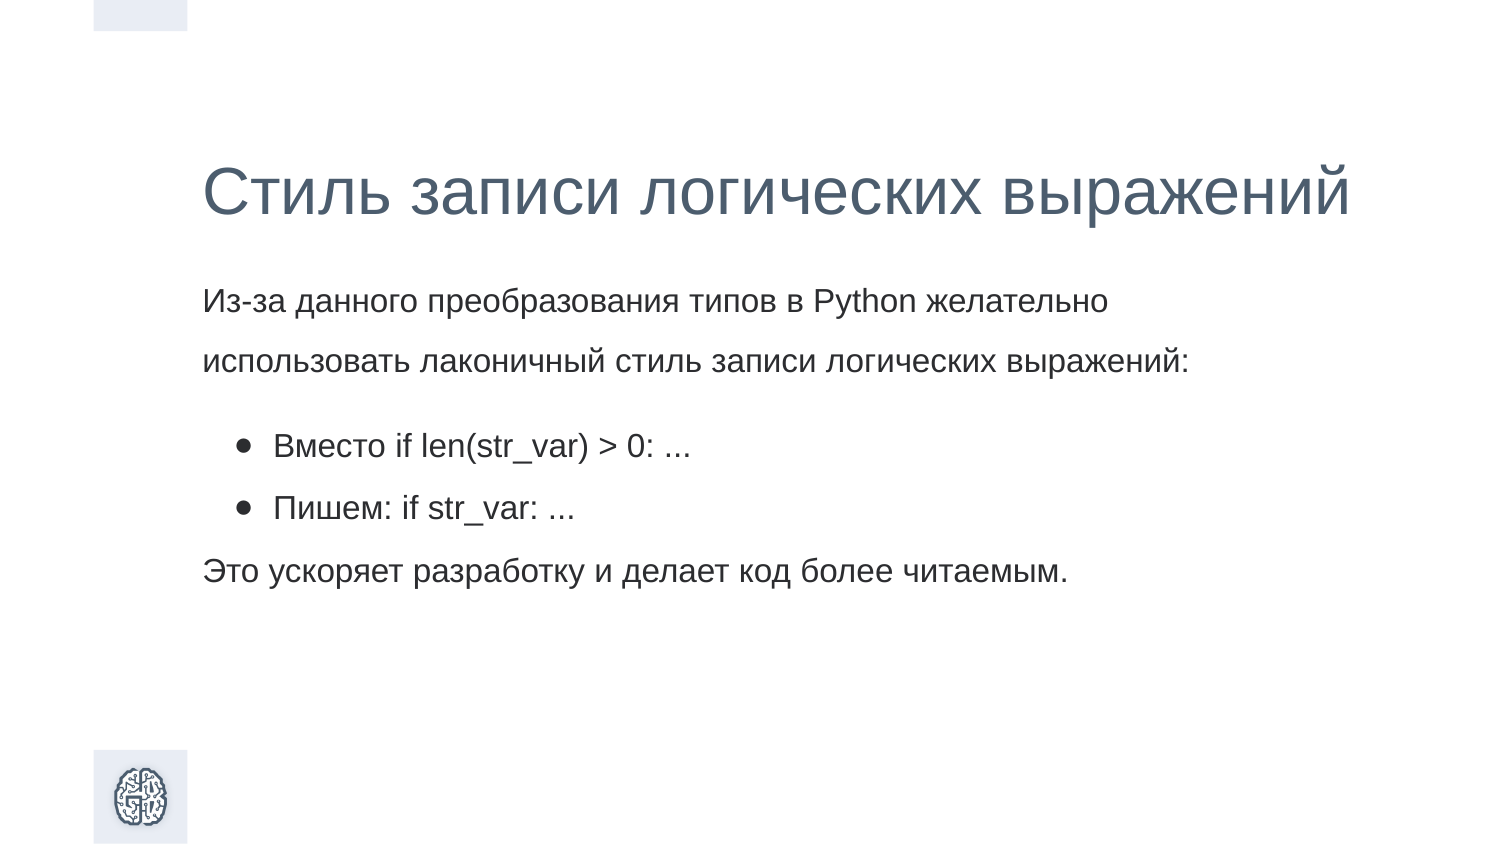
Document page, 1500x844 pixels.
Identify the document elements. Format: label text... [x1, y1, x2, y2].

text_box Вместо if len(str_var) > 0: ... [187, 397, 1312, 459]
text_box Пишем: if str_var: ... [187, 459, 1312, 522]
text_box Это ускоряет разработку и делает код более читаемым. [187, 522, 1312, 596]
picture [106, 760, 175, 834]
text_box Из-за данного преобразования типов в Python желательно использовать лаконичный стиль записи логических выражений: [187, 259, 1312, 379]
text_box Стиль записи логических выражений [187, 93, 1373, 282]
